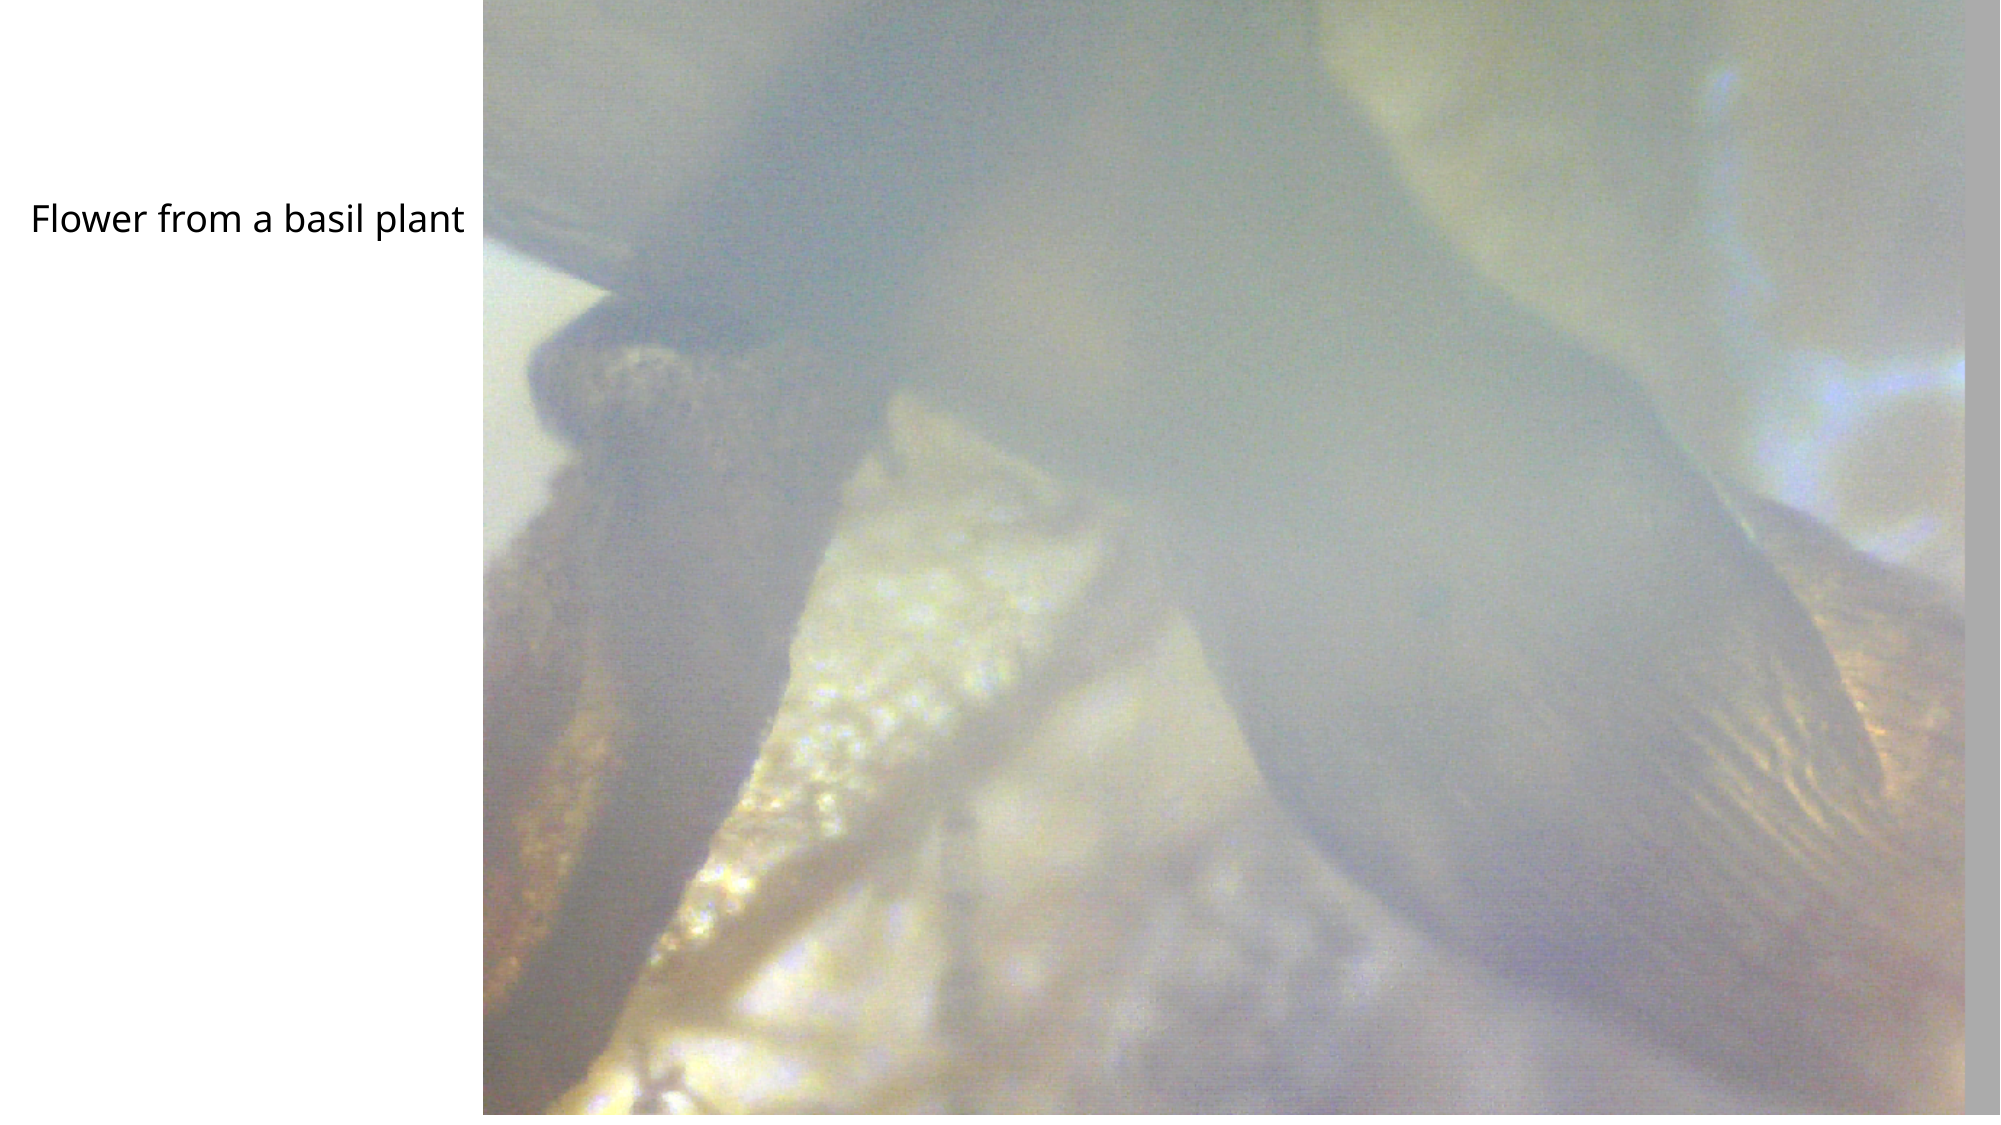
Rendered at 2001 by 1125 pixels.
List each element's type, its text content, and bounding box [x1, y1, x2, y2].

text_box Flower from a basil plant [15, 187, 1016, 249]
picture [483, 0, 2000, 1115]
